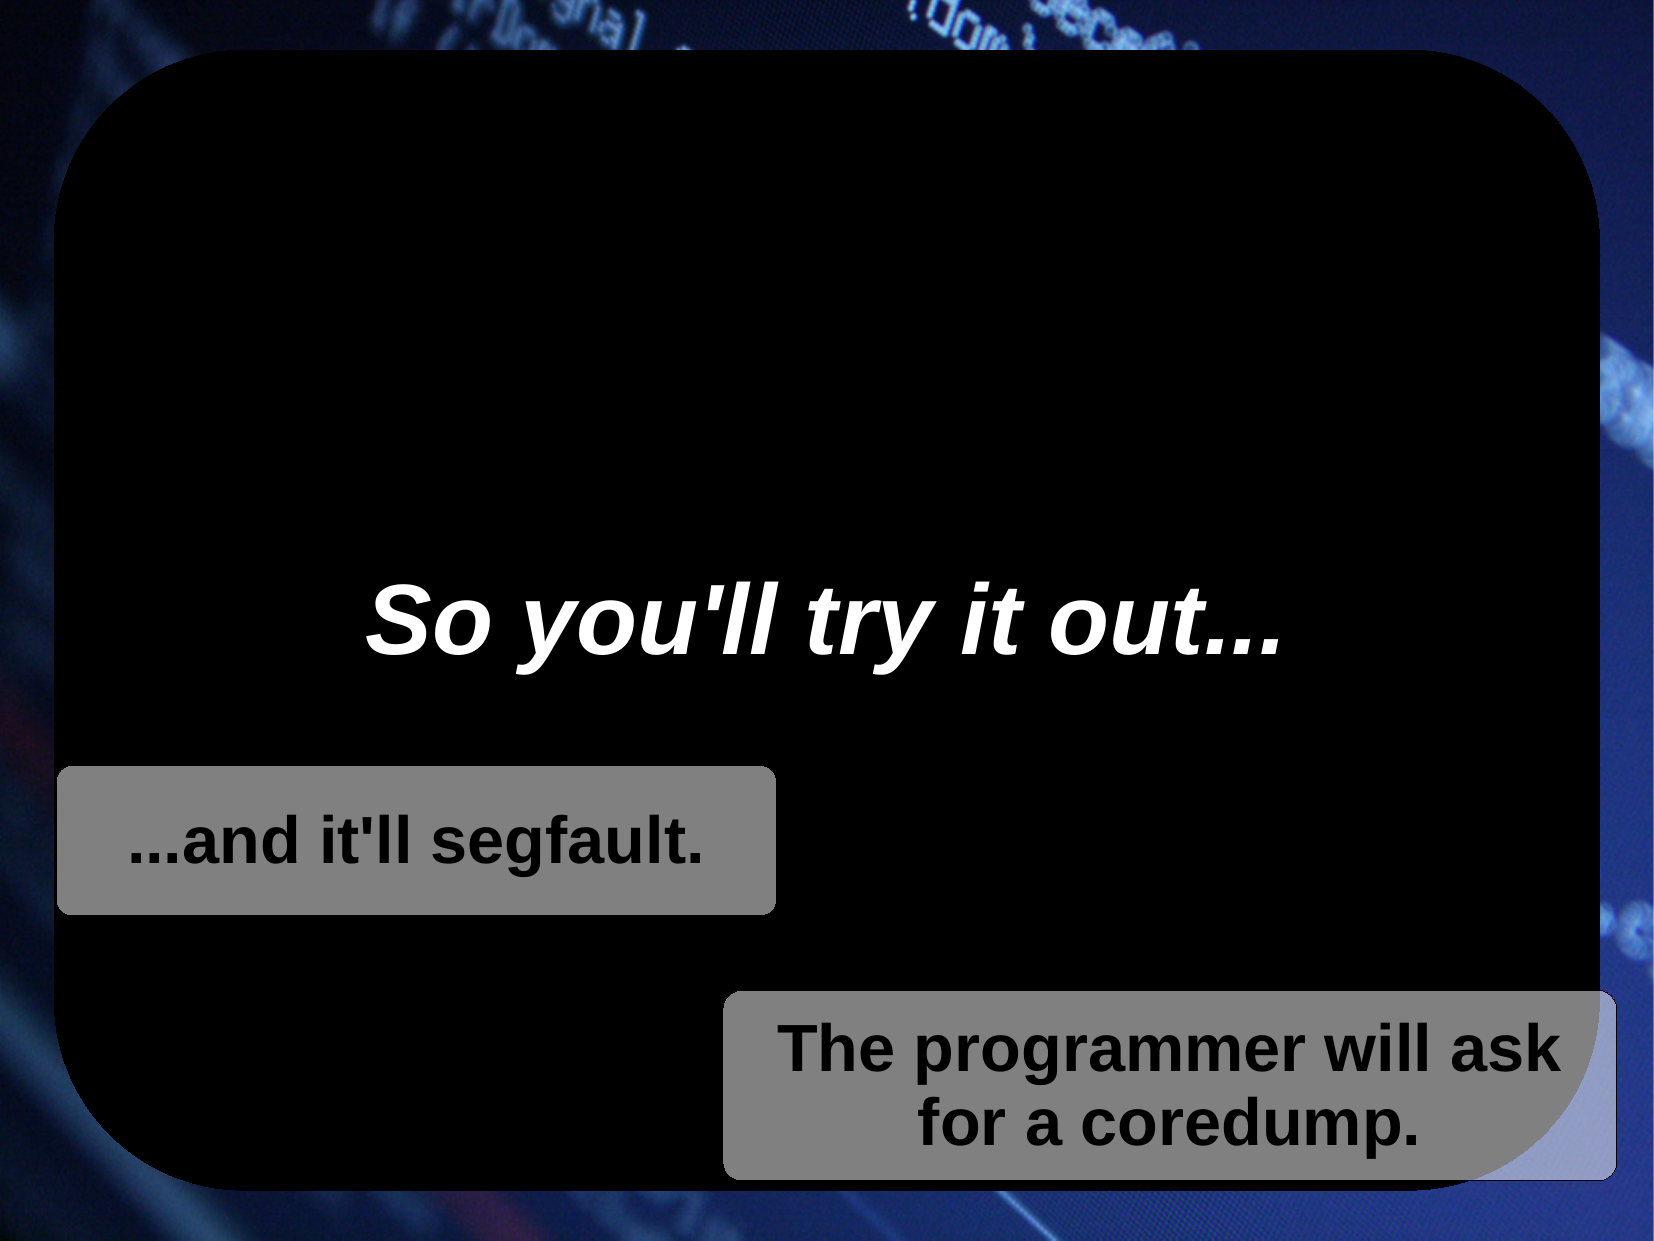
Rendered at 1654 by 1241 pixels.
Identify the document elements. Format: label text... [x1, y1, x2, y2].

picture [0, 0, 1654, 1241]
text_box So you'll try it out... [54, 50, 1600, 1191]
text_box The programmer will ask for a coredump. [722, 990, 1617, 1181]
text_box ...and it'll segfault. [56, 765, 777, 916]
